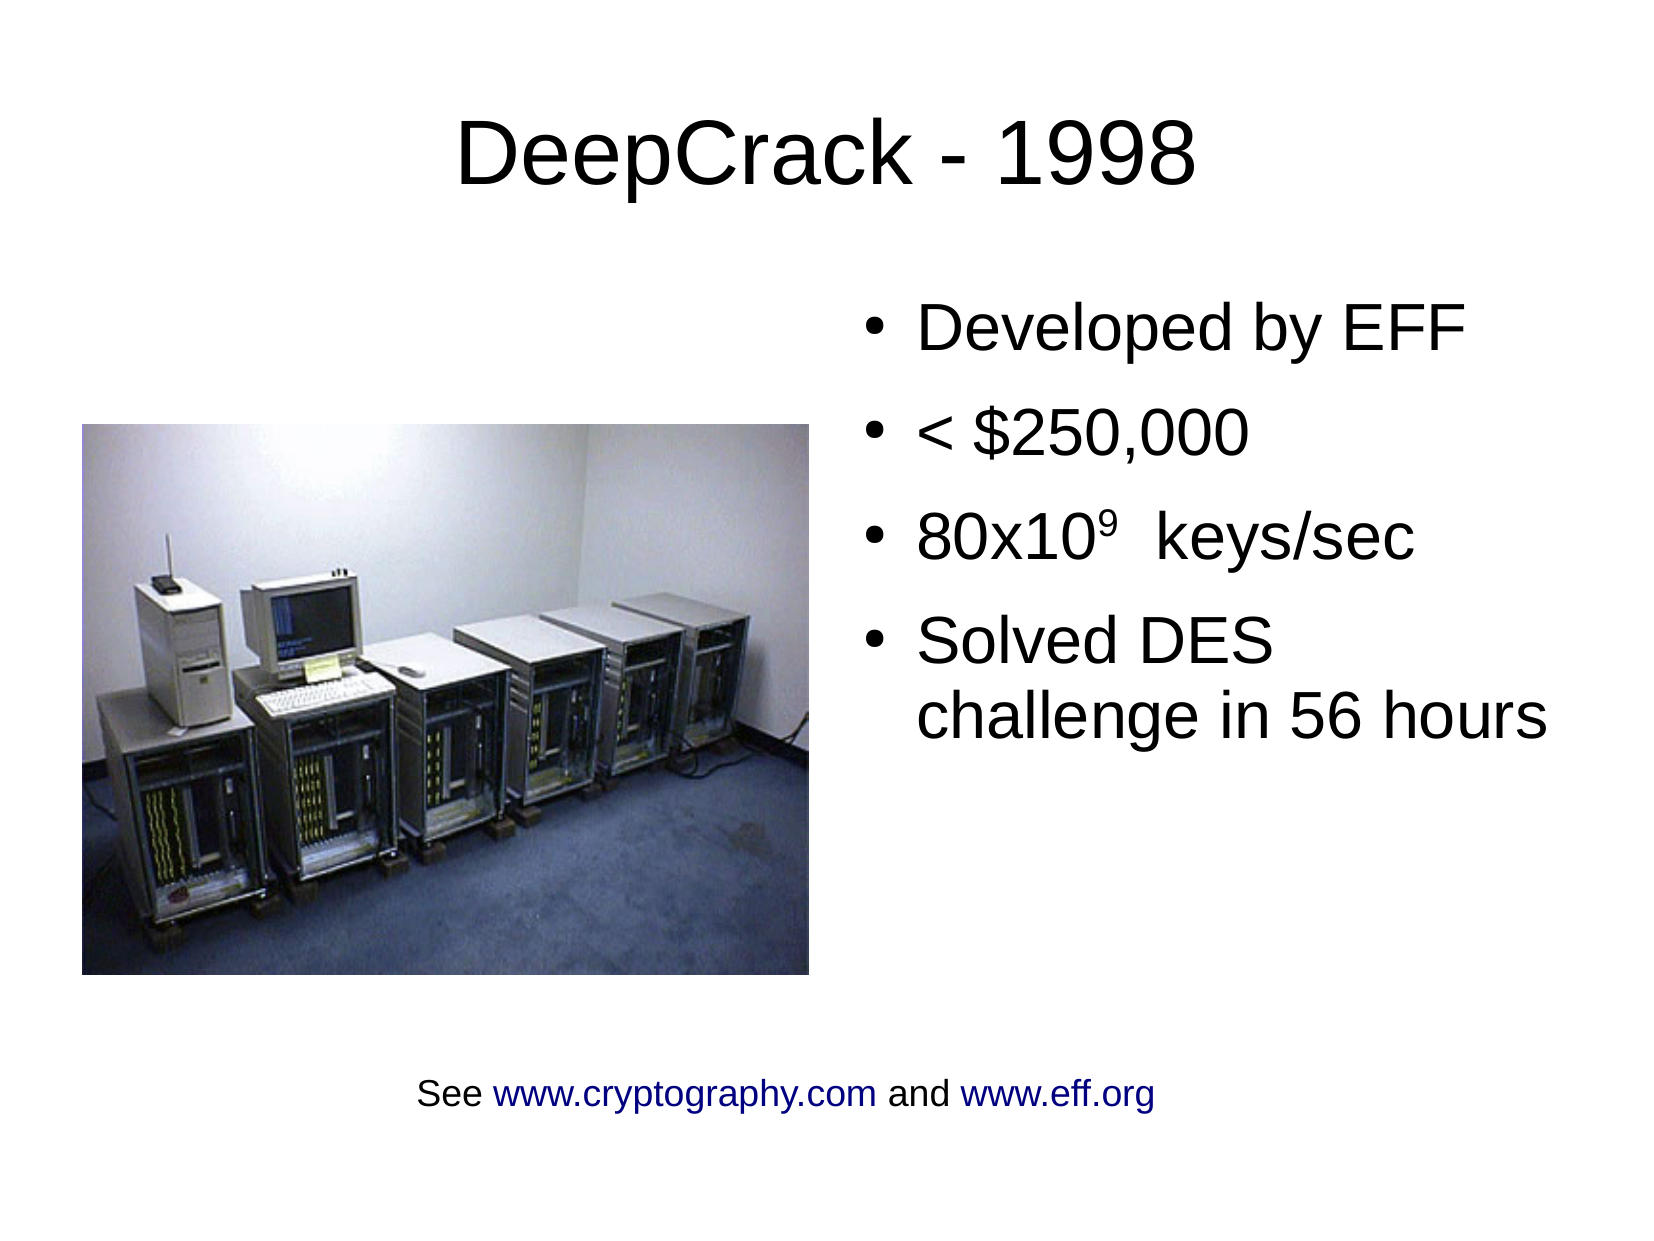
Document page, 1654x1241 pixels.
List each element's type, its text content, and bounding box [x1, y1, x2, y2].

title DeepCrack - 1998 [82, 49, 1571, 257]
picture [82, 424, 809, 975]
list Developed by EFF < $250,000 80x109 keys/sec Solved DES challenge in 56 hours [845, 290, 1572, 1109]
text_box See www.cryptography.com and www.eff.org [401, 1065, 1182, 1123]
